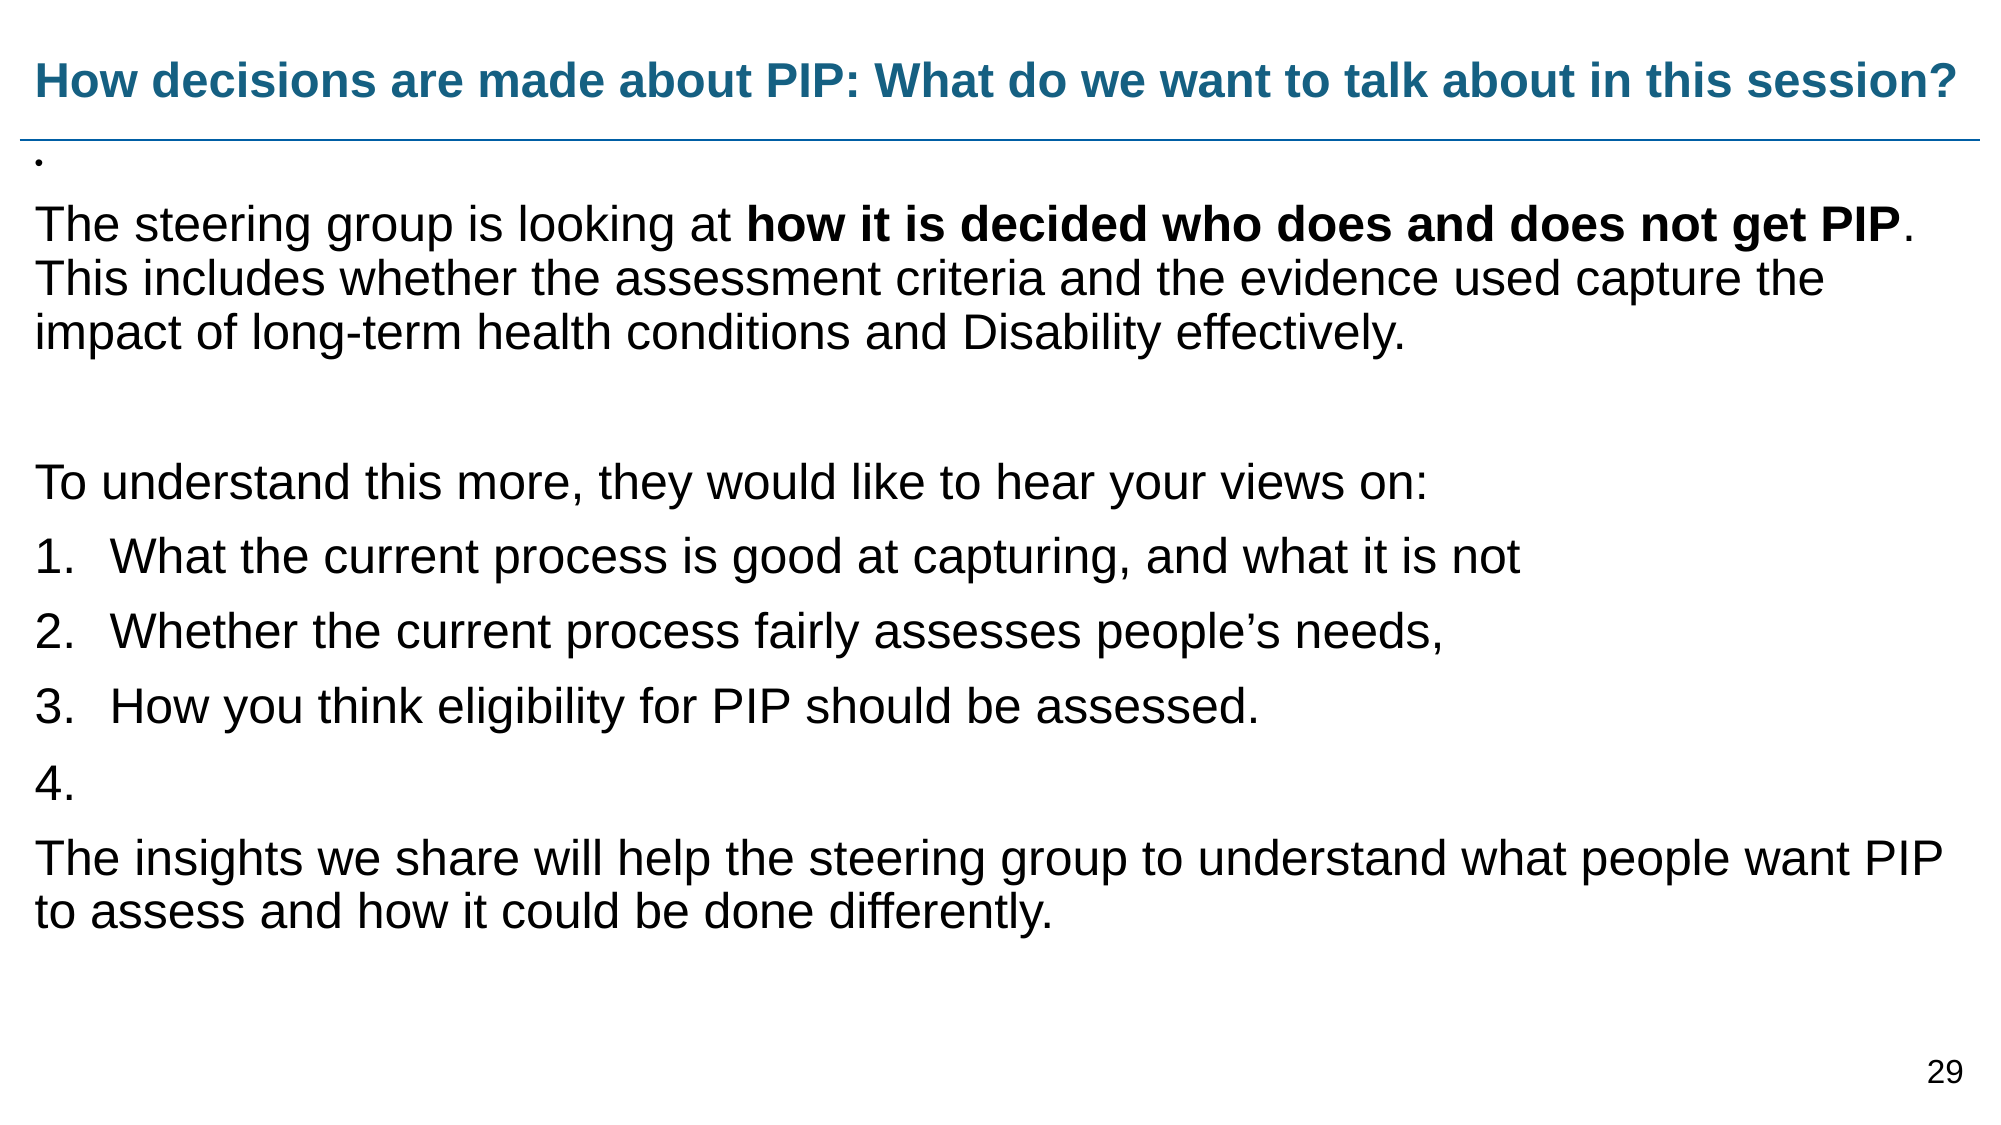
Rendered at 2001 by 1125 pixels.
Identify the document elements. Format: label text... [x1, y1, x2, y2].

list The steering group is looking at how it is decided who does and does not get PIP. This includes whether the assessment criteria and the evidence used capture the impact of long-term health conditions and Disability effectively. To understand this more, they would like to hear your views on: What the current process is good at capturing, and what it is not Whether the current process fairly assesses people’s needs, How you think eligibility for PIP should be assessed. The insights we share will help the steering group to understand what people want PIP to assess and how it could be done differently. [19, 140, 1981, 1043]
text_box [1911, 1042, 1983, 1103]
title How decisions are made about PIP: What do we want to talk about in this session? [19, 47, 1981, 140]
